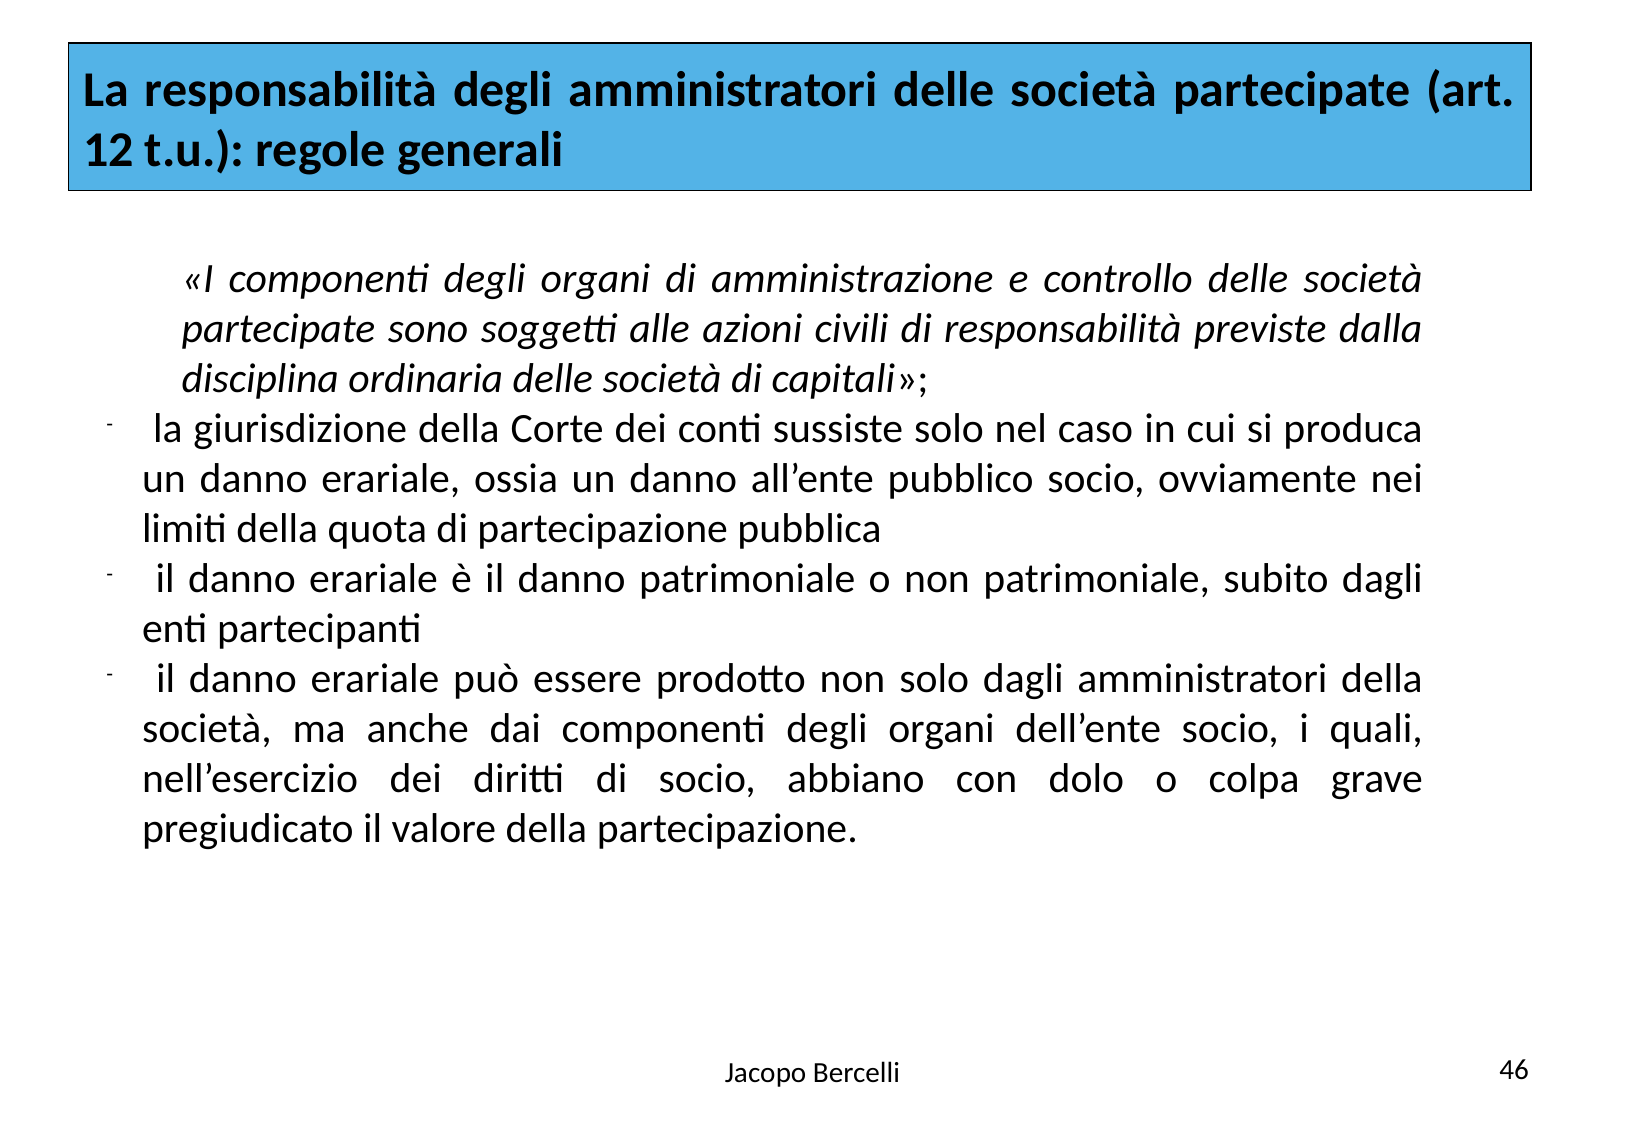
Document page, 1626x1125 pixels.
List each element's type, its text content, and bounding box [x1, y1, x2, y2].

list [81, 262, 1544, 1005]
text_box «I componenti degli organi di amministrazione e controllo delle società partecipate sono soggetti alle azioni civili di responsabilità previste dalla disciplina ordinaria delle società di capitali»; la giurisdizione della Corte dei conti sussiste solo nel caso in cui si produca un danno erariale, ossia un danno all’ente pubblico socio, ovviamente nei limiti della quota di partecipazione pubblica il danno erariale è il danno patrimoniale o non patrimoniale, subito dagli enti partecipanti il danno erariale può essere prodotto non solo dagli amministratori della società, ma anche dai componenti degli organi dell’ente socio, i quali, nell’esercizio dei diritti di socio, abbiano con dolo o colpa grave pregiudicato il valore della partecipazione. [91, 243, 1439, 859]
slide_number <numero> [1164, 1042, 1544, 1103]
text_box Jacopo Bercelli [633, 1046, 992, 1097]
title La responsabilità degli amministratori delle società partecipate (art. 12 t.u.): regole generali [68, 42, 1531, 191]
